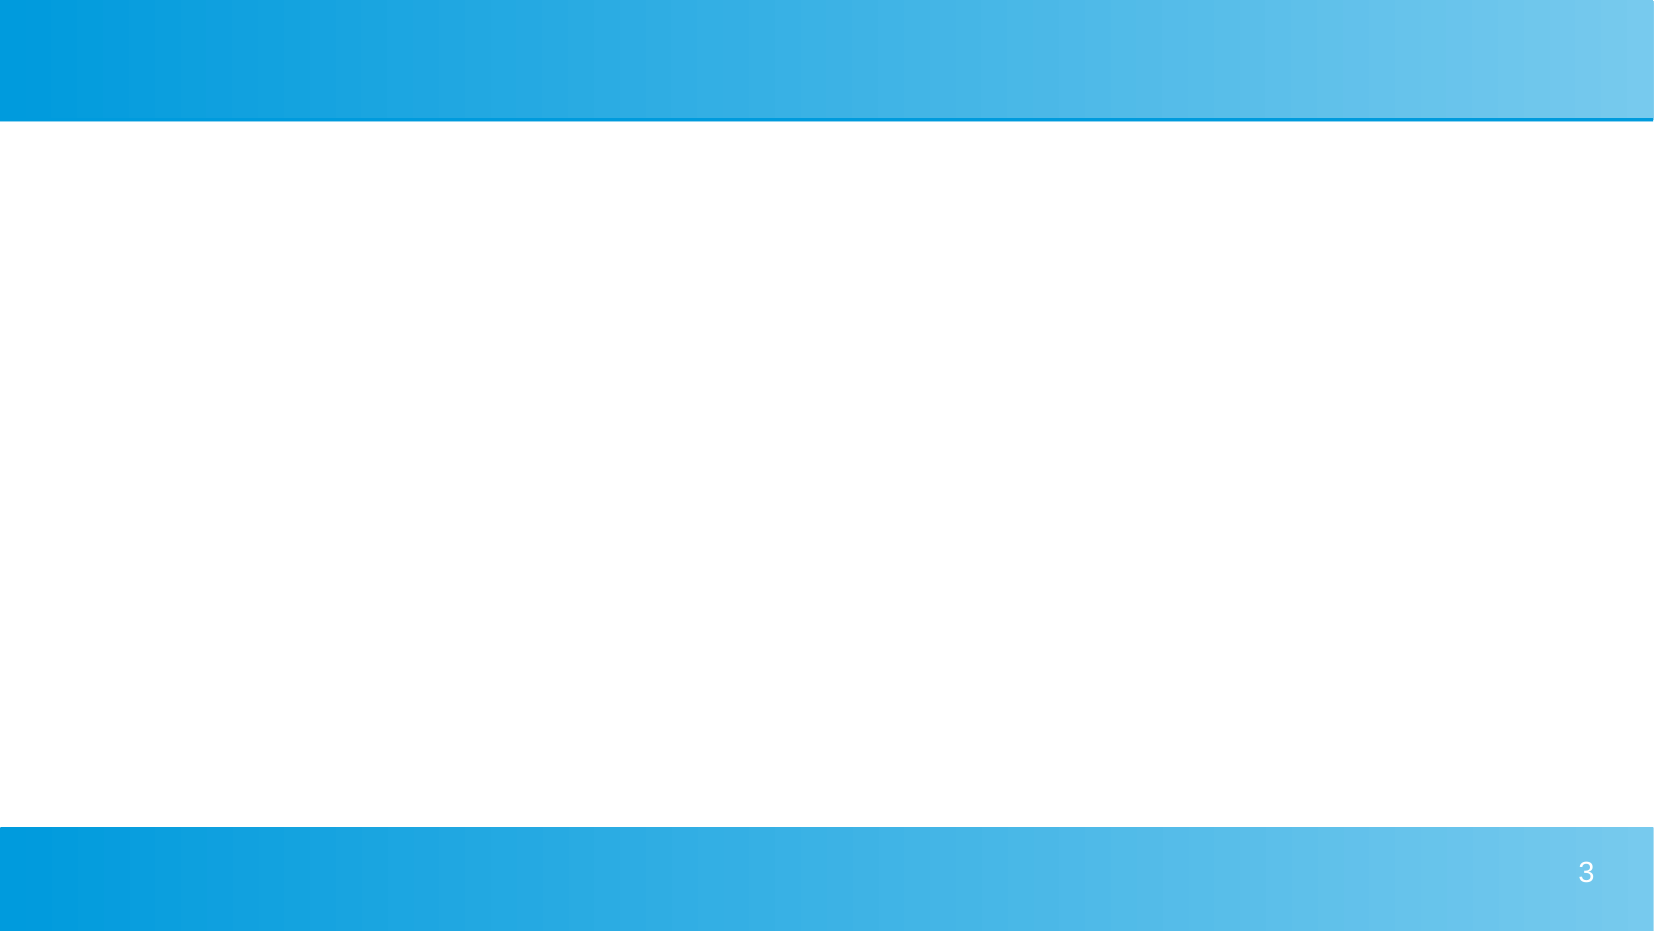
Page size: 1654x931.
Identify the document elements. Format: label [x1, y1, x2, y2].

text_box [24, 0, 1641, 907]
